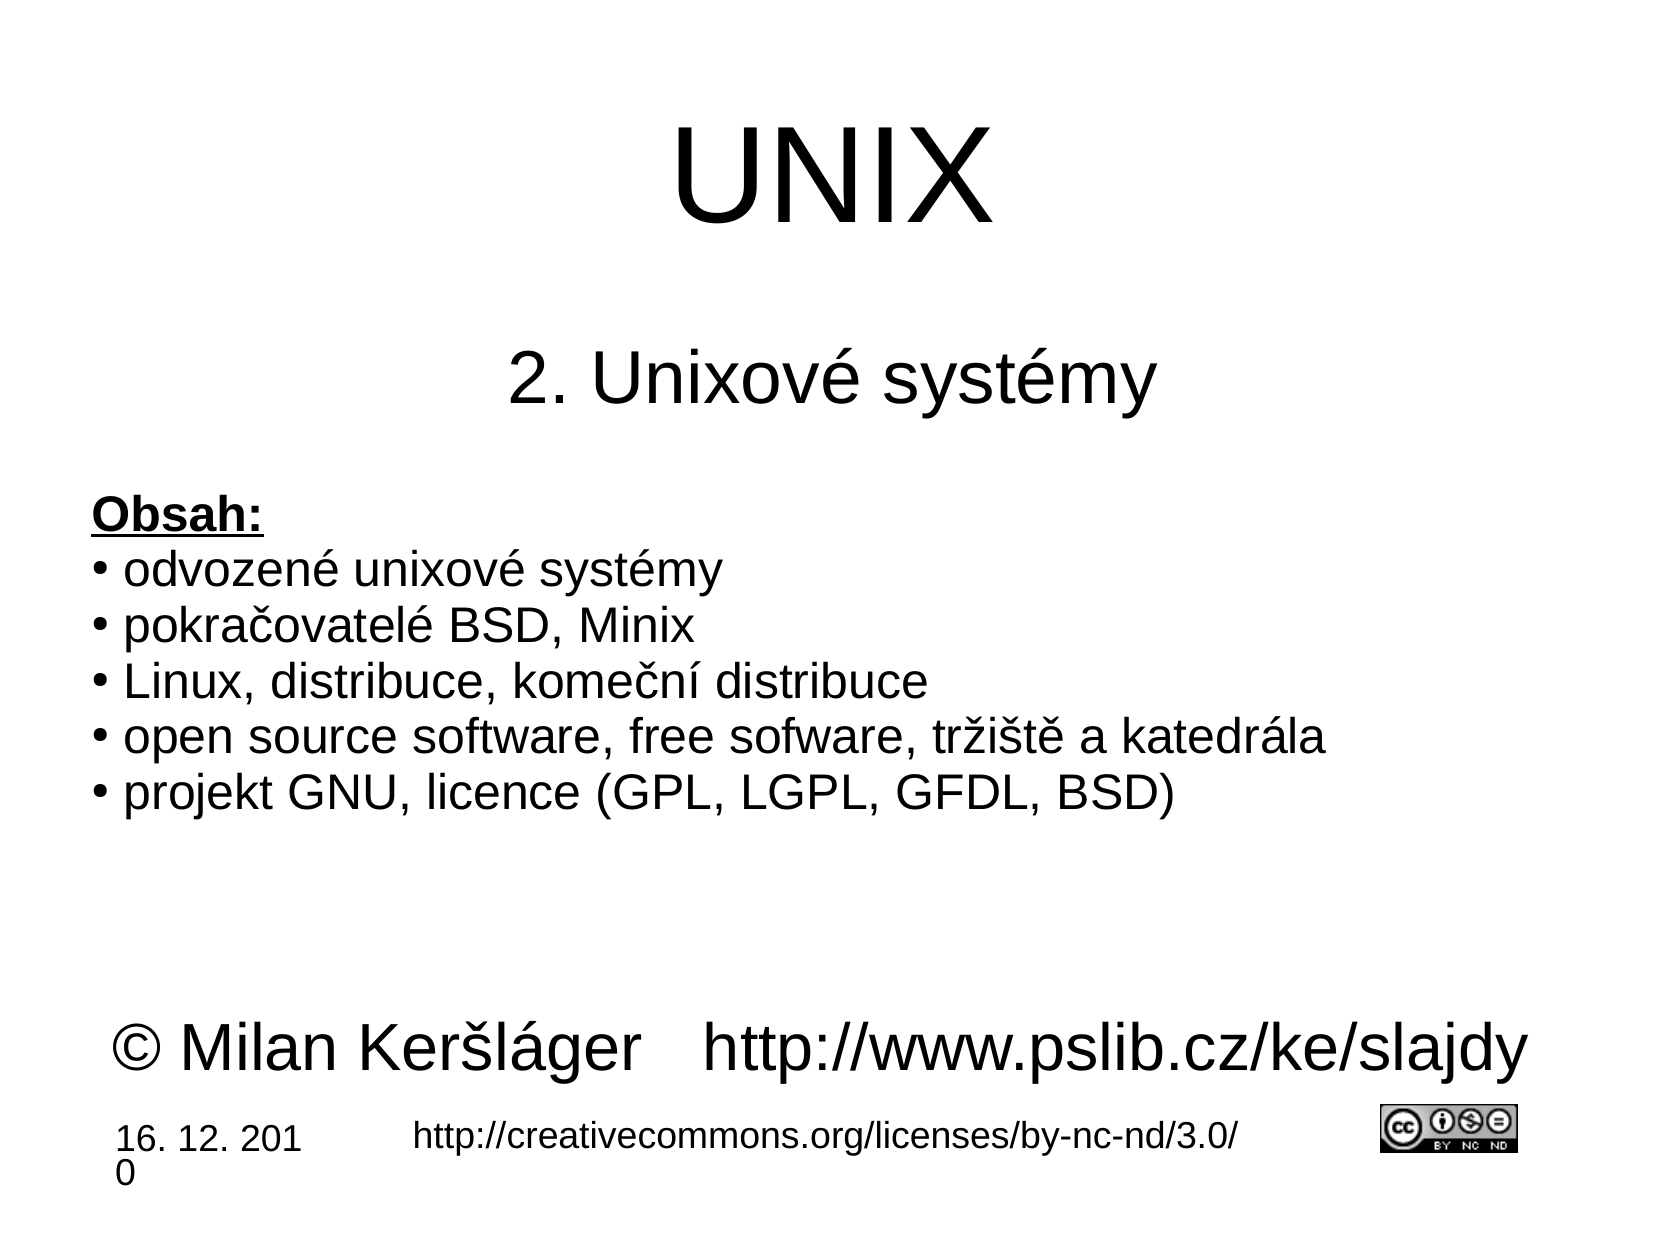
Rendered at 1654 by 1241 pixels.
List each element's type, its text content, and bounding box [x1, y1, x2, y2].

text_box Obsah: odvozené unixové systémy pokračovatelé BSD, Minix Linux, distribuce, komeční distribuce open source software, free sofware, tržiště a katedrála projekt GNU, licence (GPL, LGPL, GFDL, BSD) [76, 478, 1583, 829]
text_box http://creativecommons.org/licenses/by-nc-nd/3.0/ [339, 1107, 1313, 1165]
list © Milan Keršláger http://www.pslib.cz/ke/slajdy [76, 1009, 1565, 1087]
picture [1380, 1104, 1518, 1153]
text_box 16.12.2010 [100, 1110, 337, 1168]
title UNIX 2. Unixové systémy [88, 56, 1577, 461]
